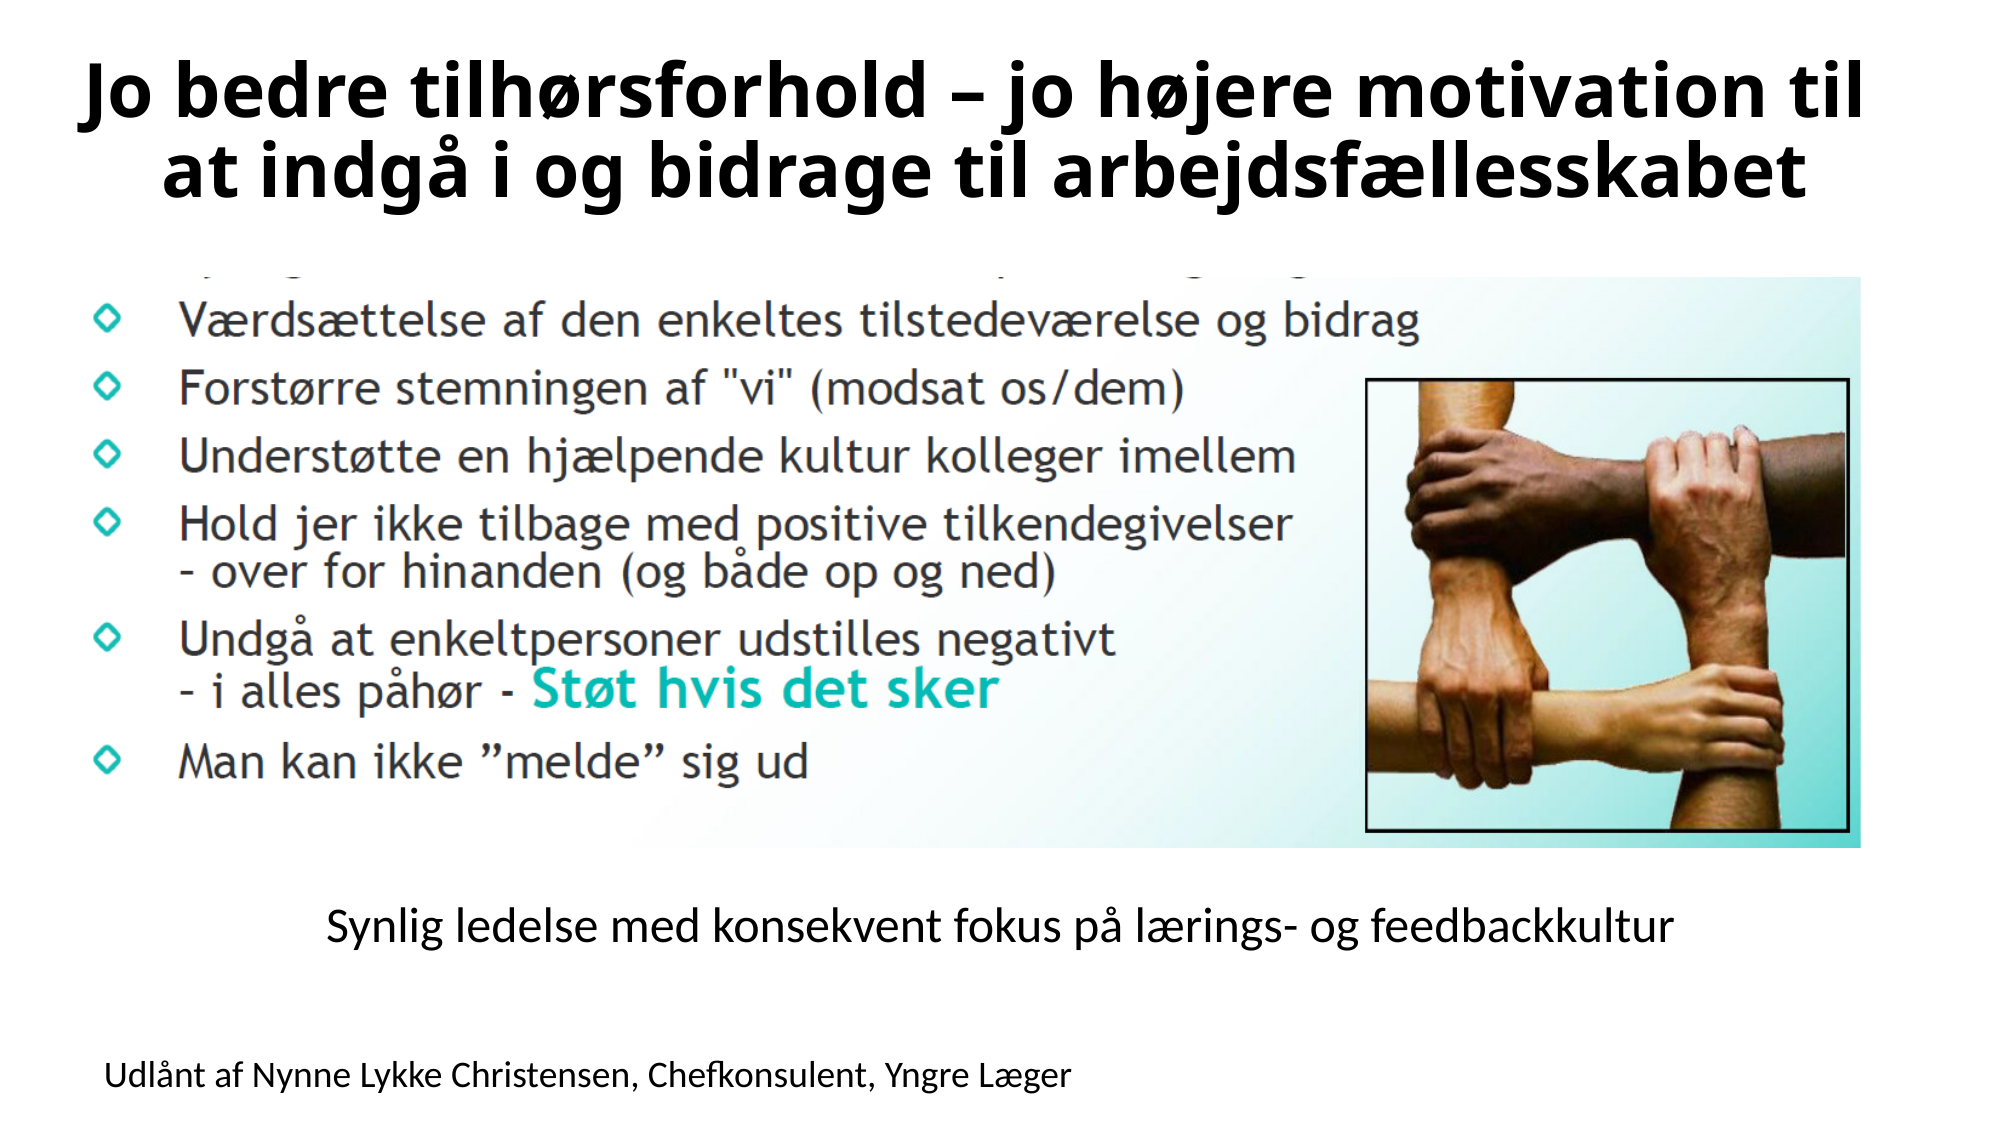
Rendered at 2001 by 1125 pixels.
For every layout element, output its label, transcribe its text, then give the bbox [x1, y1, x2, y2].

text_box Synlig ledelse med konsekvent fokus på lærings- og feedbackkultur [121, 884, 1892, 960]
text_box Udlånt af Nynne Lykke Christensen, Chefkonsulent, Yngre Læger [89, 1042, 1414, 1103]
title Jo bedre tilhørsforhold – jo højere motivation til at indgå i og bidrage til arbejdsfællesskabet [62, 24, 1910, 242]
picture [62, 277, 1861, 848]
